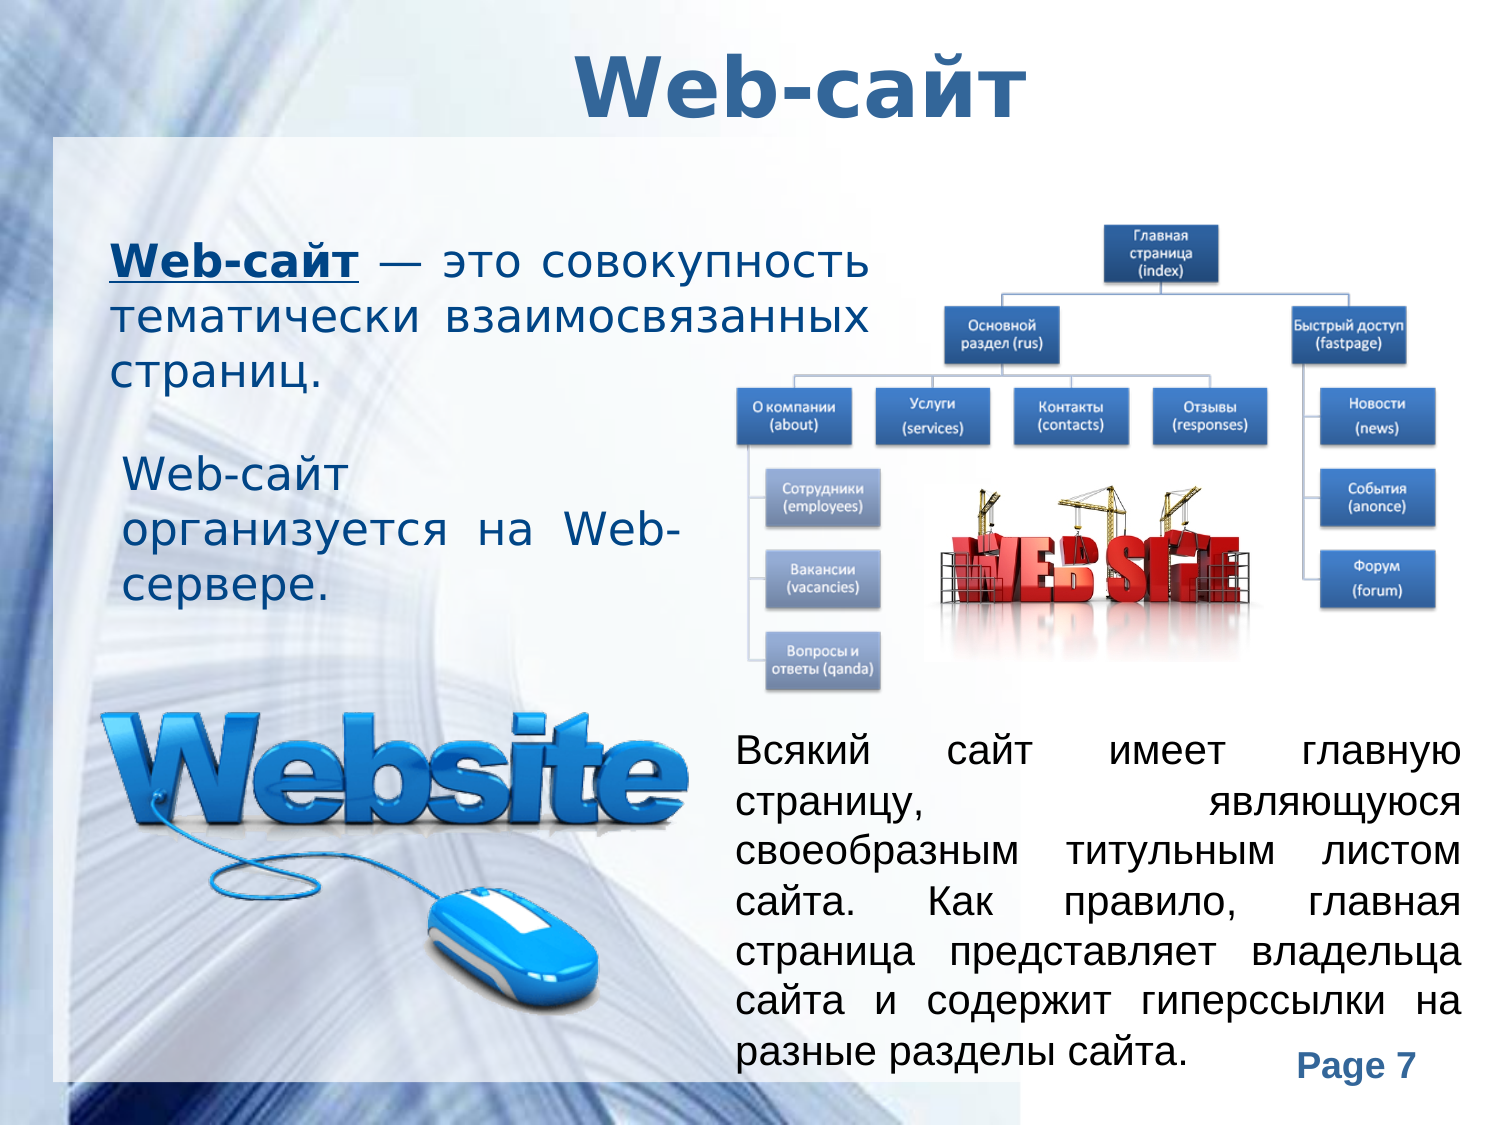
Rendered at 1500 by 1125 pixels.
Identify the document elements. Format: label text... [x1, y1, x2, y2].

text_box Всякий сайт име­ет главную страницу, являющуюся своеобразным титульным листом сайта. Как правило, главная страница представляет владельца сайта и со­держит гиперссылки на разные разделы сайта. [720, 715, 1477, 1102]
text_box Web-сайт — это совокупность тематически взаимосвязанных страниц. [94, 224, 886, 697]
text_box Web-сайт [557, 26, 1042, 142]
picture [0, 0, 1500, 1125]
text_box Web-сайт организуется на Web-сервере. [106, 437, 697, 562]
